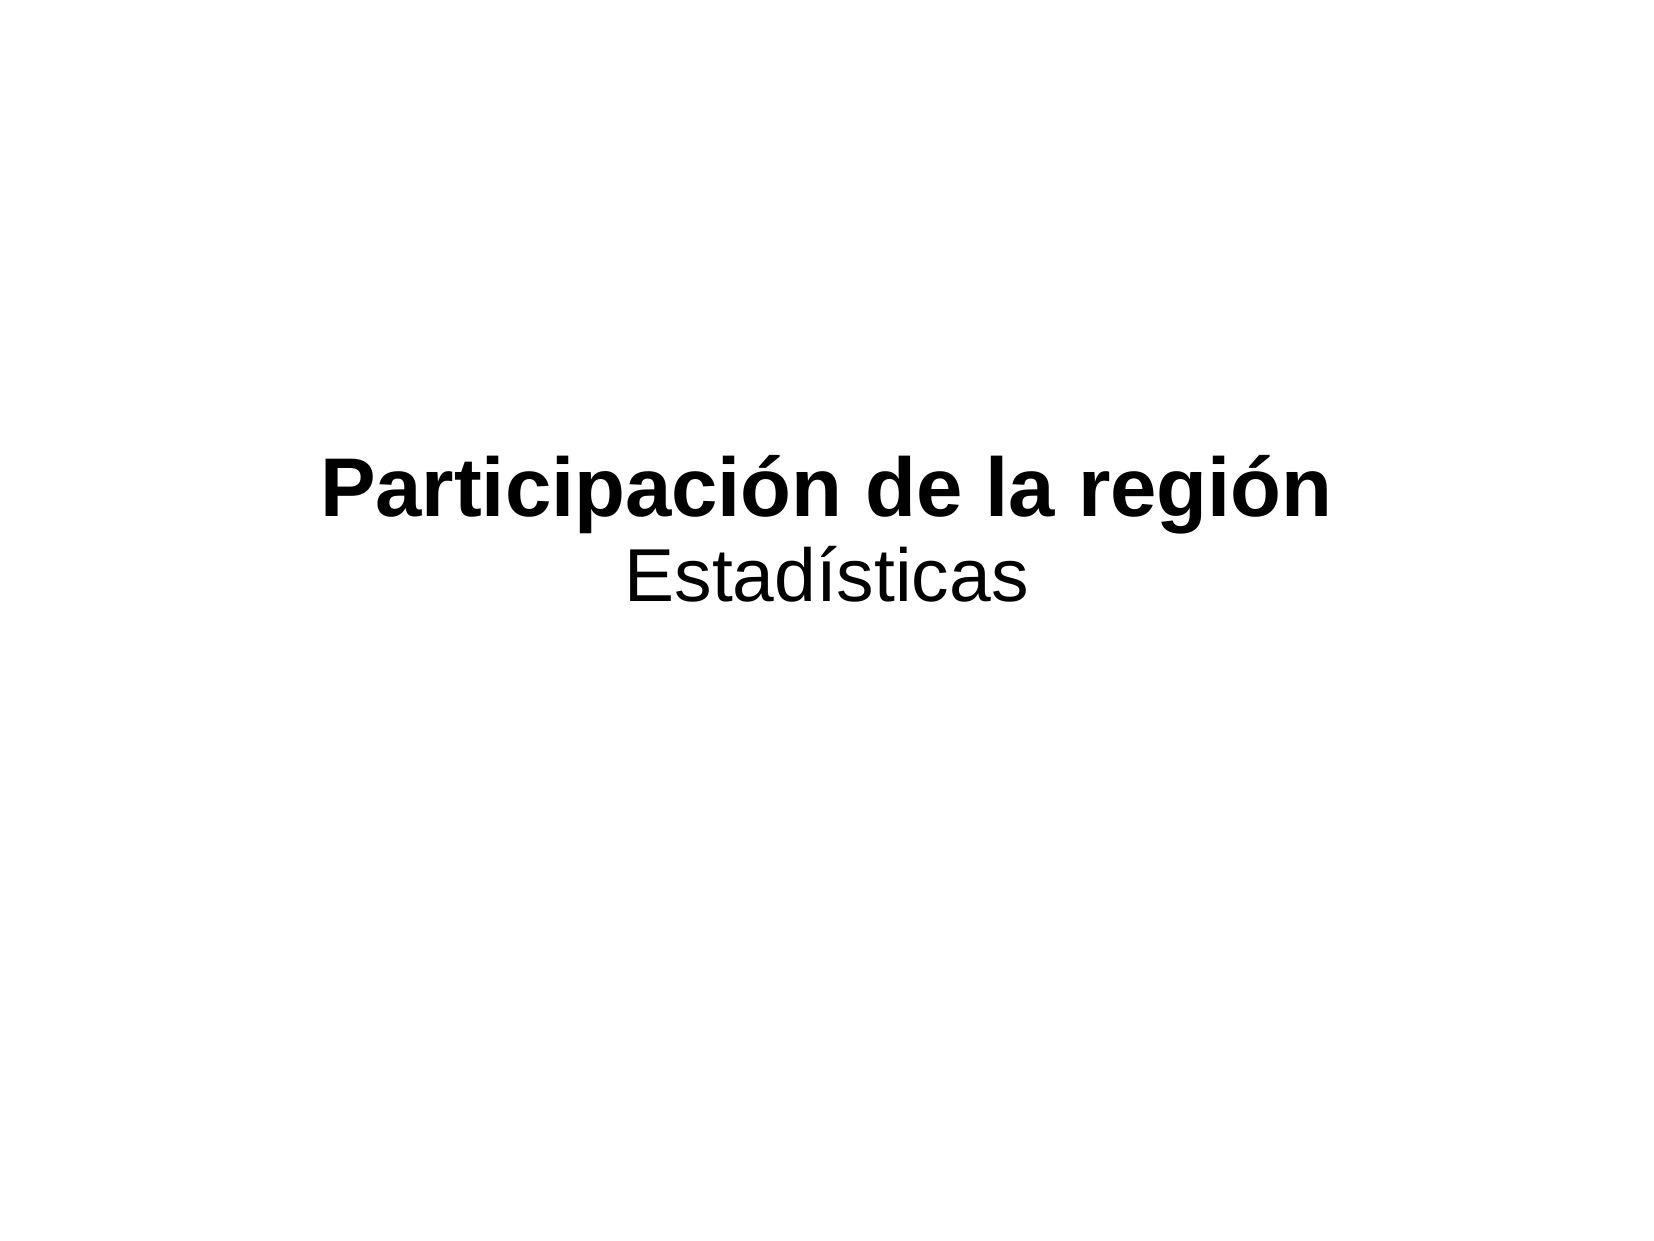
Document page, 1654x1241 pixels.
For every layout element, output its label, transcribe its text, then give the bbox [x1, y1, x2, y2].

subtitle Participación de la región Estadísticas [82, 49, 1571, 1010]
